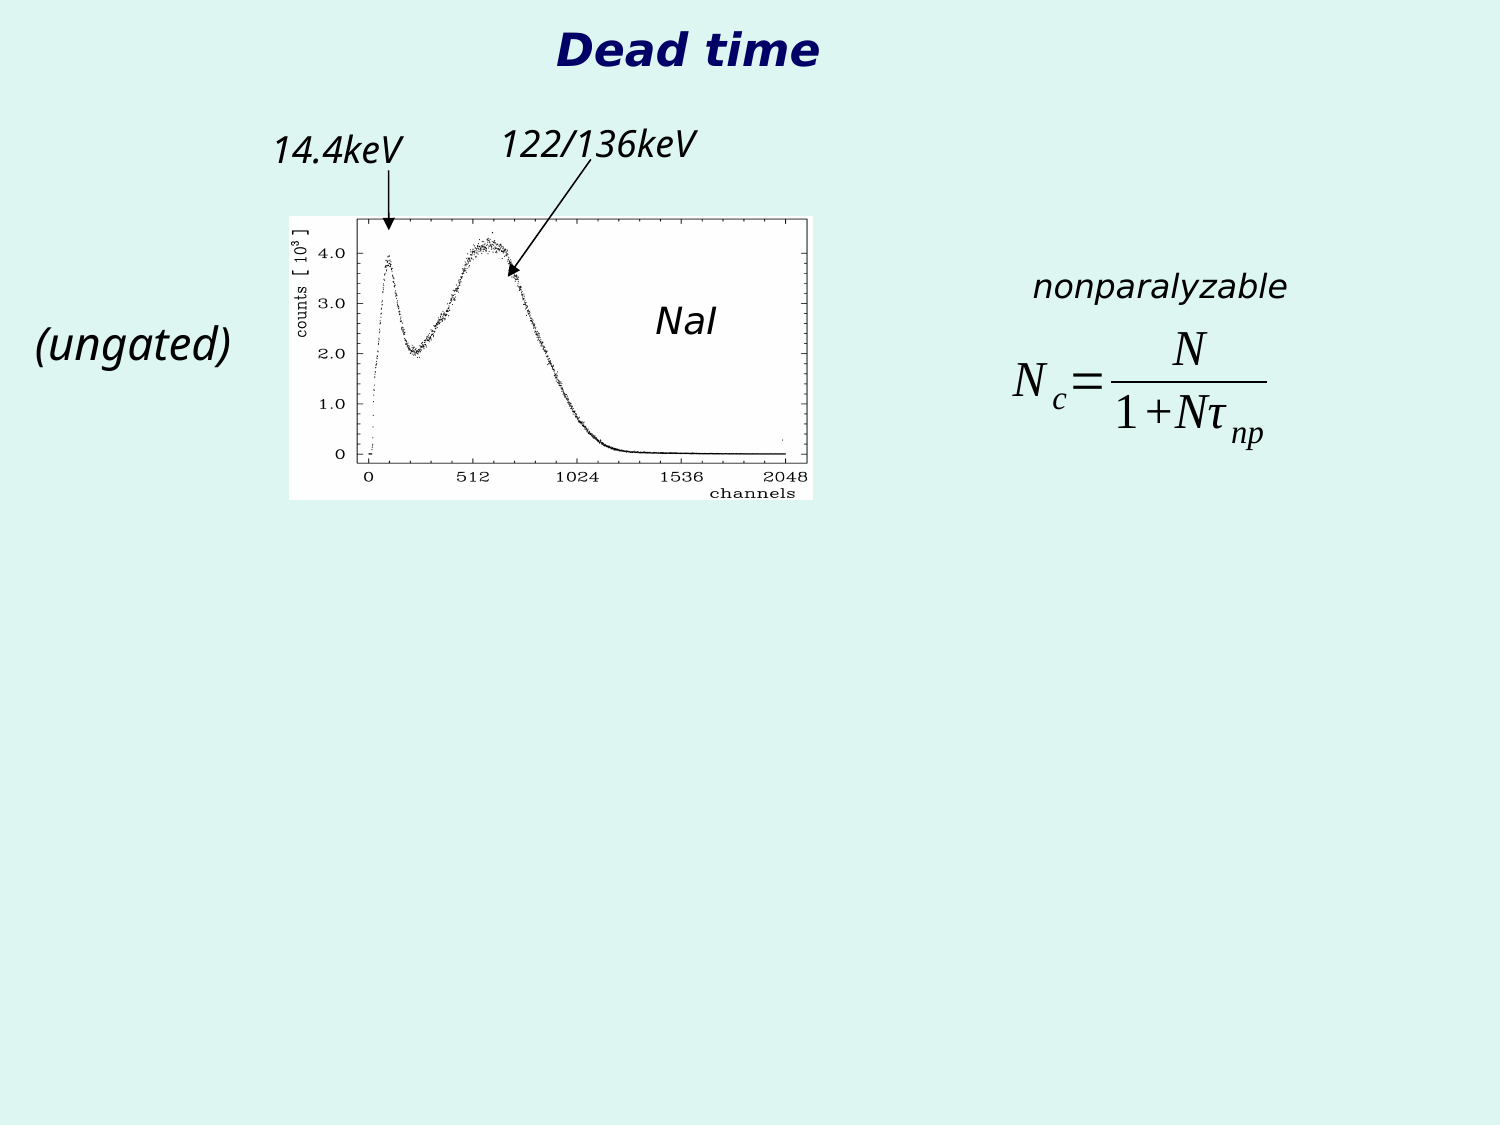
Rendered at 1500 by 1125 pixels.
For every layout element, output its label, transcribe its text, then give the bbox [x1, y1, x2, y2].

picture [289, 216, 815, 502]
text_box NaI [640, 289, 733, 350]
text_box 14.4keV [256, 118, 423, 179]
chart [997, 321, 1287, 452]
text_box 122/136keV [484, 112, 726, 173]
text_box (ungated) [20, 306, 261, 382]
text_box Dead time [540, 13, 951, 84]
text_box nonparalyzable [1017, 258, 1324, 318]
